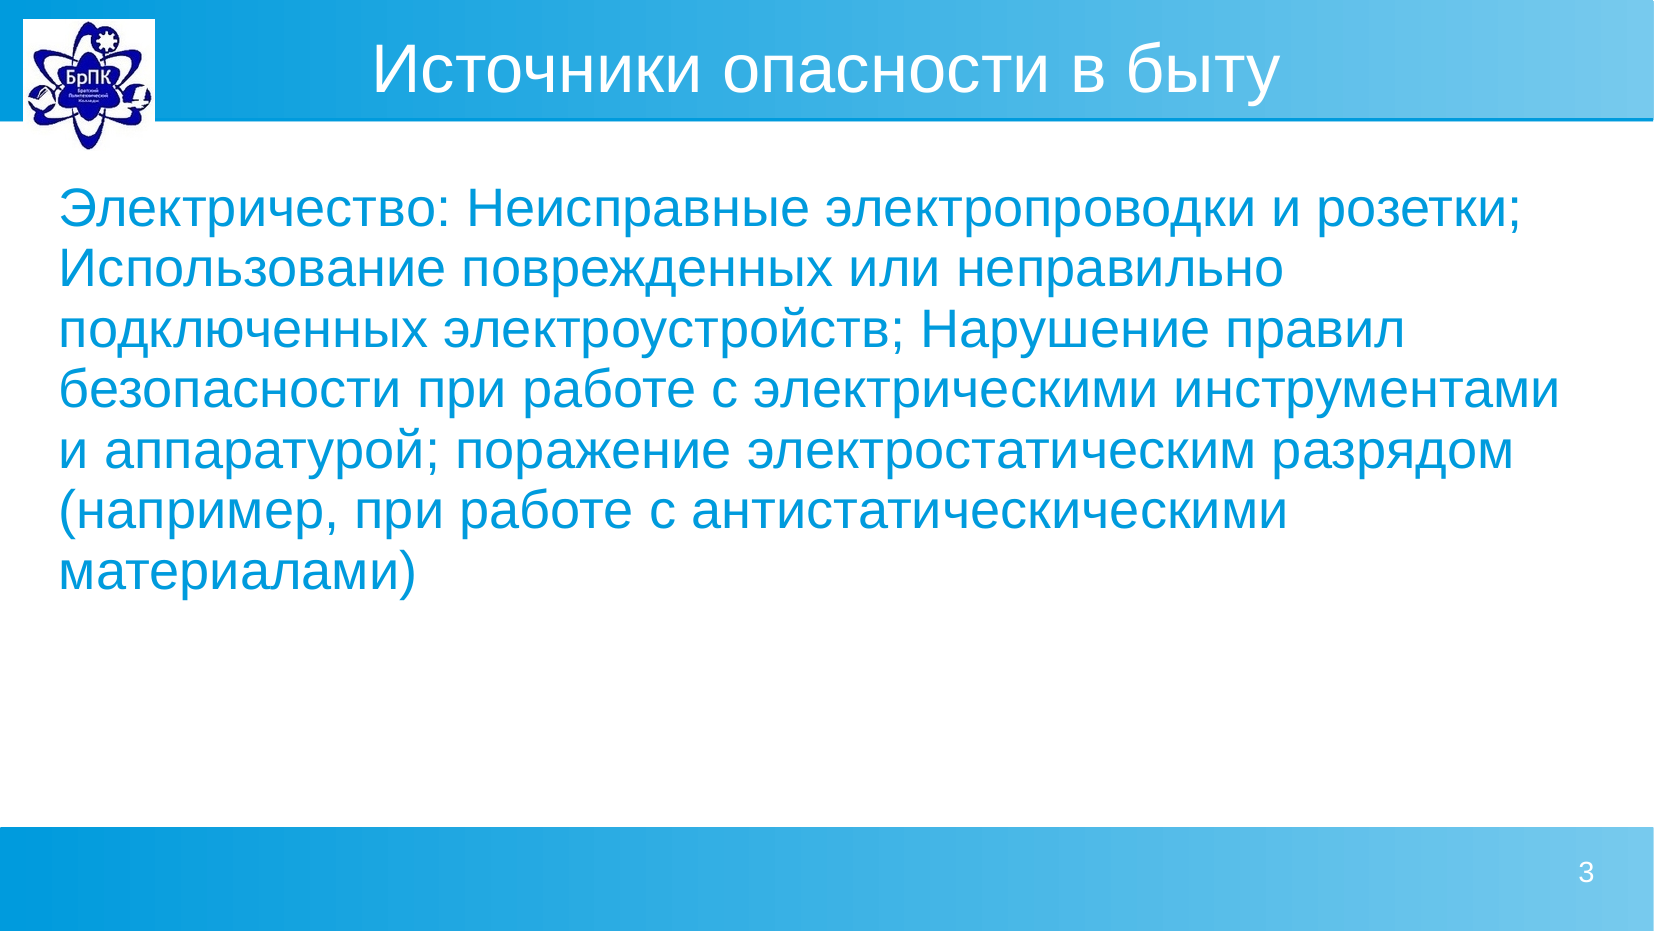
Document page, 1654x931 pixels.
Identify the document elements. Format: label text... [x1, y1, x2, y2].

list Электричество: Неисправные электропроводки и розетки; Использование поврежденных или неправильно подключенных электроустройств; Нарушение правил безопасности при работе с электрическими инструментами и аппаратурой; поражение электростатическим разрядом (например, при работе с антистатическическими материалами) [59, 177, 1595, 768]
title Источники опасности в быту [155, 29, 1595, 108]
picture [23, 20, 155, 151]
